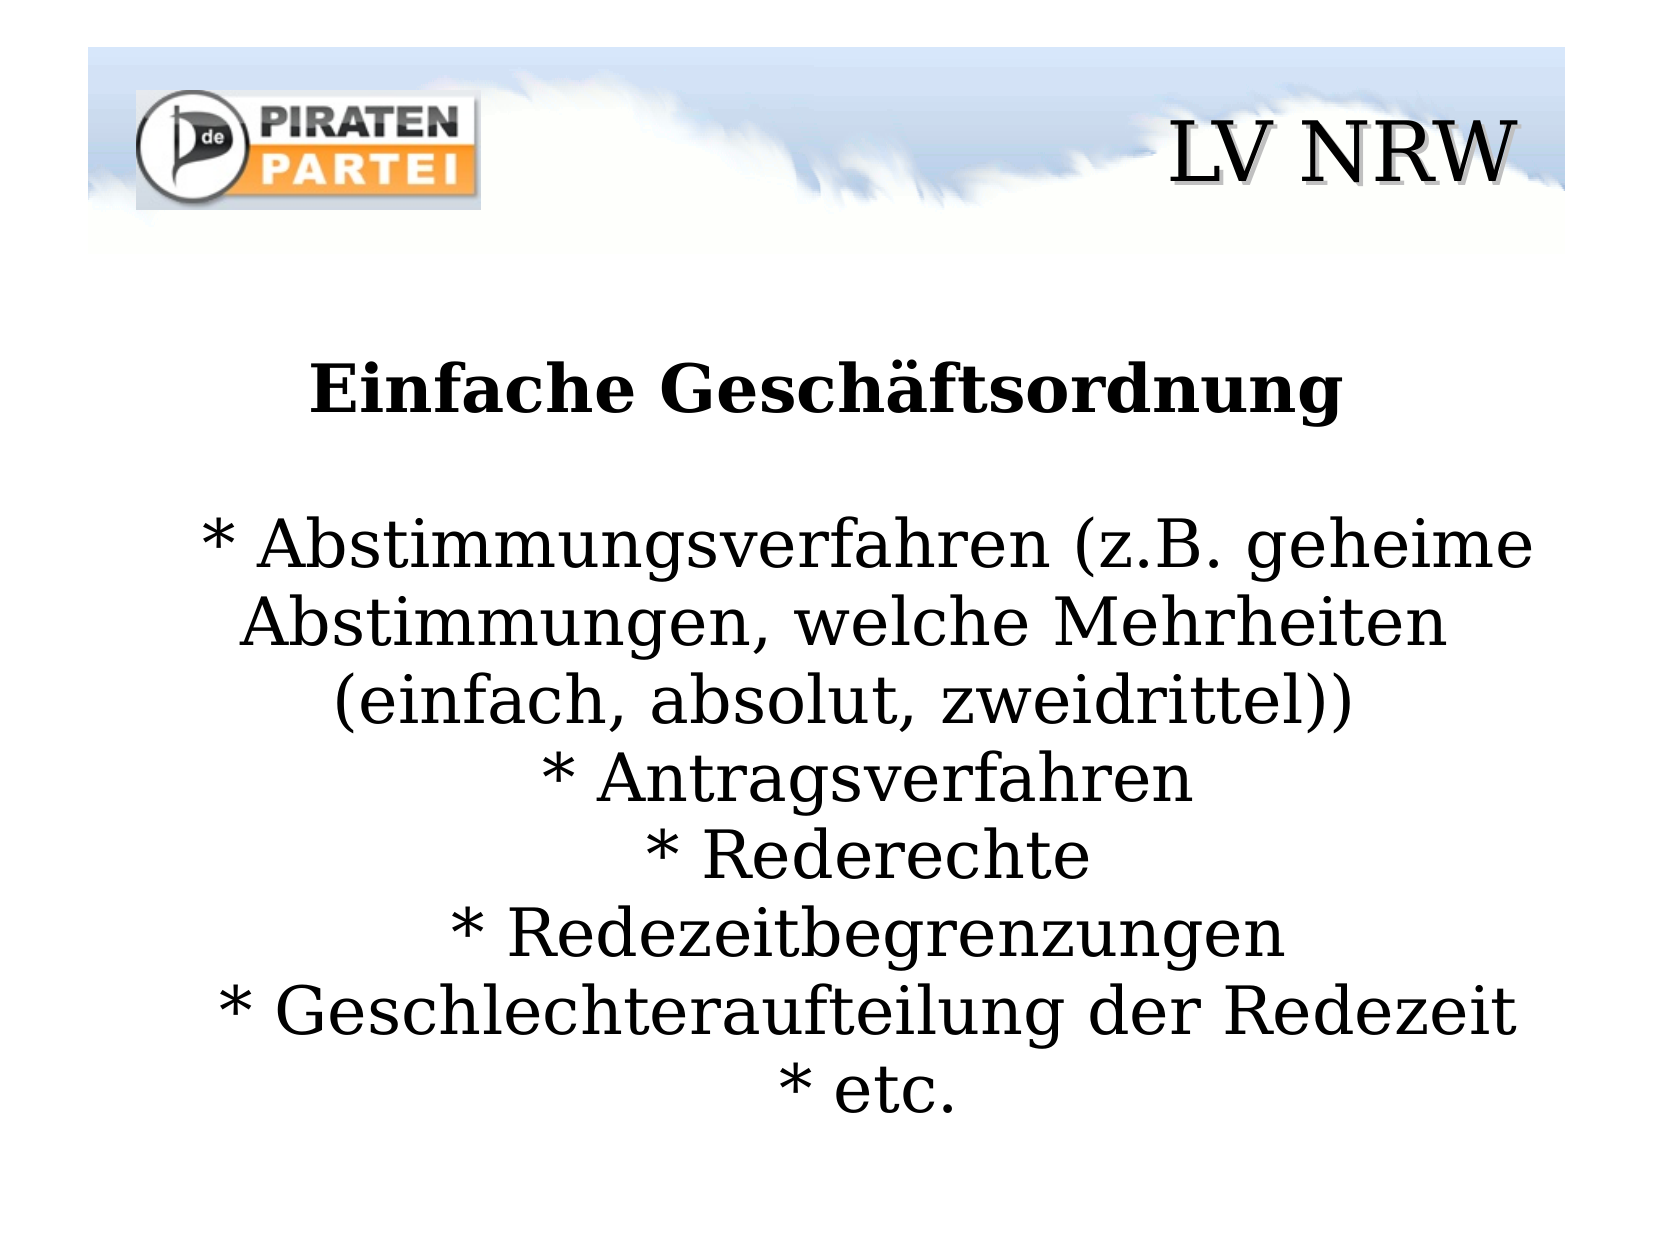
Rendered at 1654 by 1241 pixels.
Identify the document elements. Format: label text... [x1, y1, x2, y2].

title LV NRW [82, 49, 1571, 257]
subtitle Einfache Geschäftsordnung * Abstimmungsverfahren (z.B. geheime Abstimmungen, welche Mehrheiten (einfach, absolut, zweidrittel)) * Antragsverfahren * Rederechte * Redezeitbegrenzungen * Geschlechteraufteilung der Redezeit * etc. [82, 270, 1571, 1129]
picture [136, 90, 481, 210]
